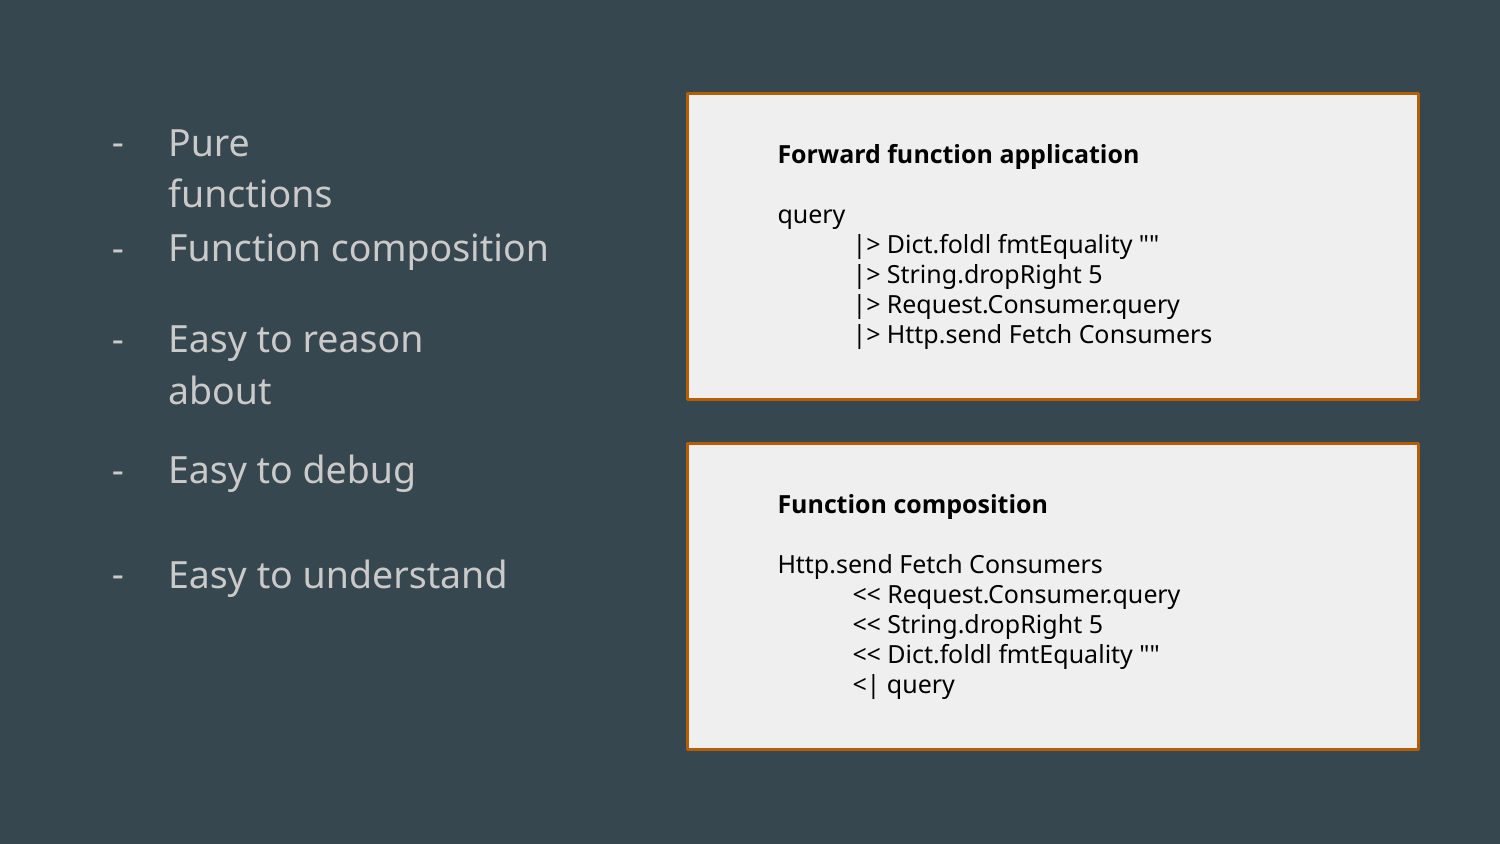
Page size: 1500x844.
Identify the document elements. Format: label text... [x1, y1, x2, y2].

text_box Function composition [78, 202, 566, 272]
text_box Forward function application query |> Dict.foldl fmtEquality "" |> String.dropRight 5 |> Request.Consumer.query |> Http.send Fetch Consumers [687, 93, 1419, 400]
list Pure functions [78, 96, 416, 194]
text_box Easy to reason about [78, 318, 550, 403]
text_box Easy to debug [78, 416, 474, 514]
text_box Easy to understand [78, 527, 527, 612]
text_box Function composition Http.send Fetch Consumers << Request.Consumer.query << String.dropRight 5 << Dict.foldl fmtEquality "" <| query [687, 443, 1419, 750]
